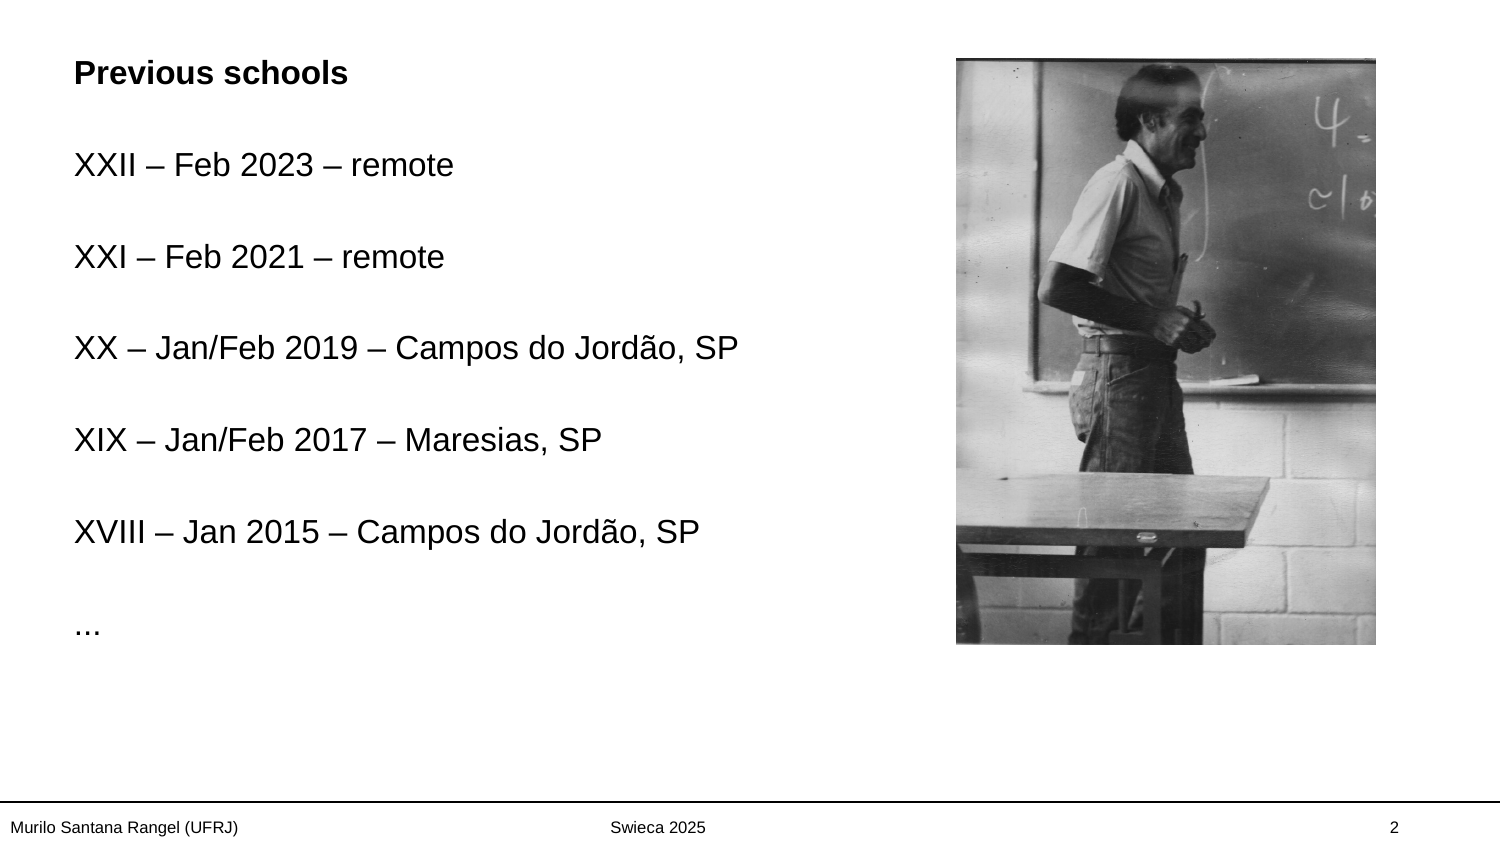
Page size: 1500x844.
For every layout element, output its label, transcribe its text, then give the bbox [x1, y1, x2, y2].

picture [956, 58, 1376, 645]
text_box Previous schools XXII – Feb 2023 – remote XXI – Feb 2021 – remote XX – Jan/Feb 2019 – Campos do Jordão, SP XIX – Jan/Feb 2017 – Maresias, SP XVIII – Jan 2015 – Campos do Jordão, SP ... [58, 30, 1376, 703]
